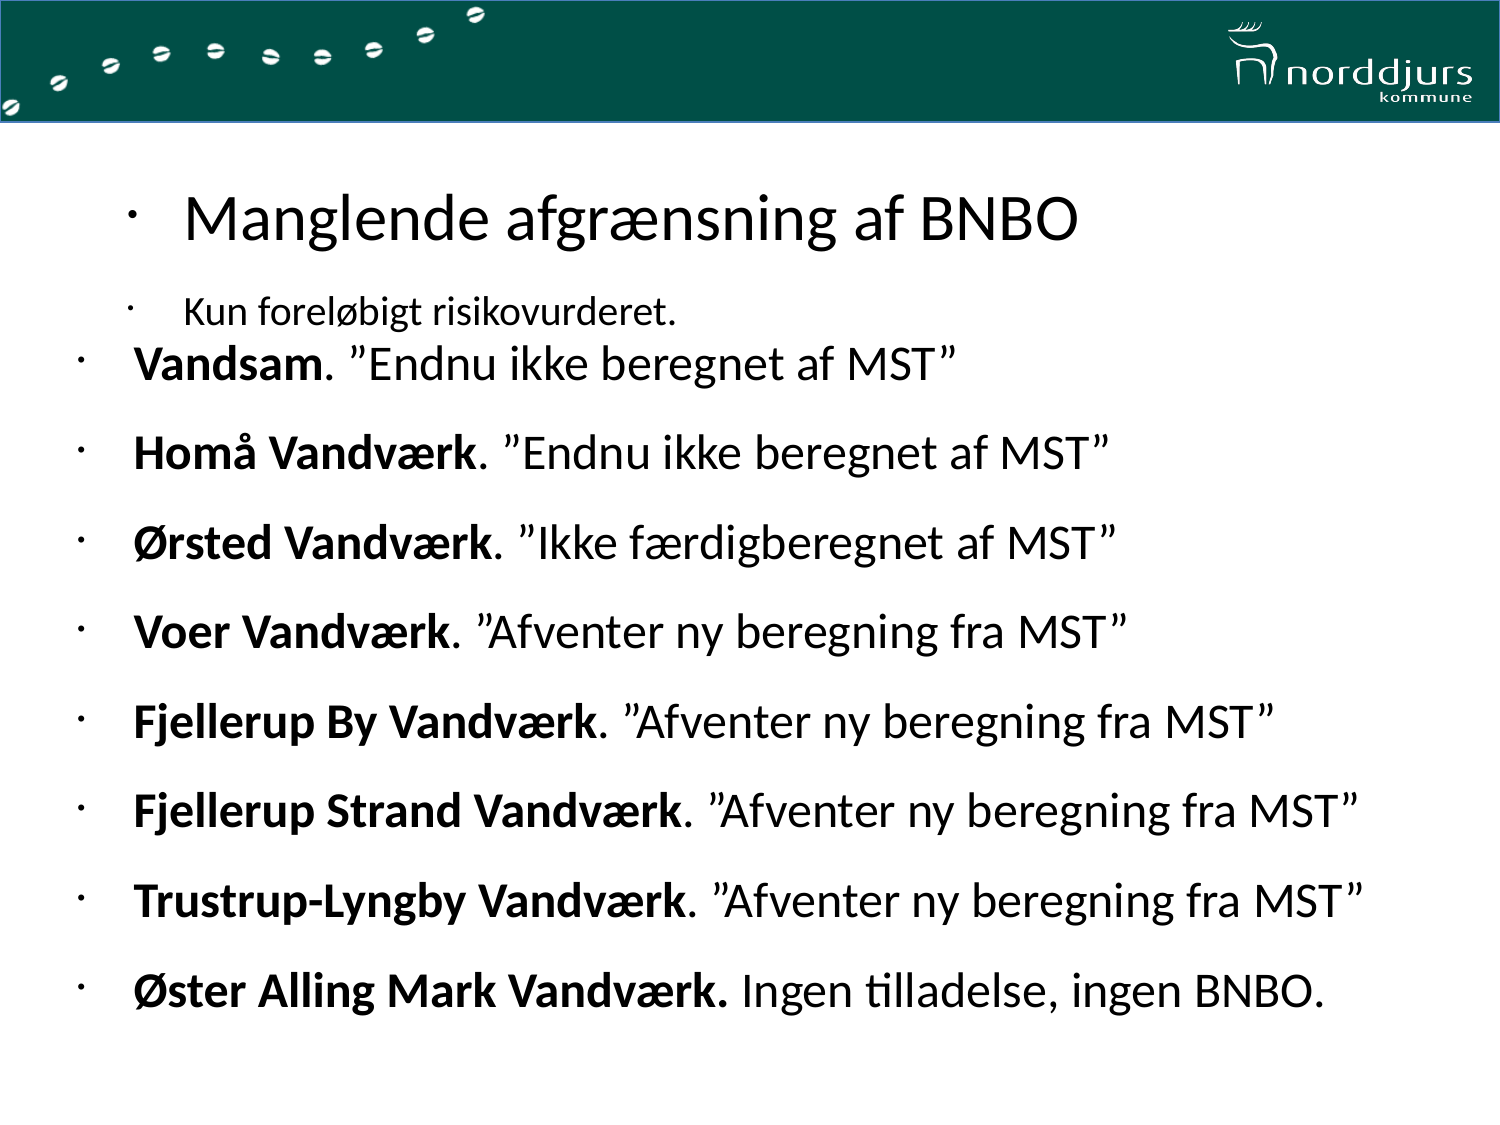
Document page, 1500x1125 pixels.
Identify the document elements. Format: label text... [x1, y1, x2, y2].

list Vandsam. ”Endnu ikke beregnet af MST” Homå Vandværk. ”Endnu ikke beregnet af MST” Ørsted Vandværk. ”Ikke færdigberegnet af MST” Voer Vandværk. ”Afventer ny beregning fra MST” Fjellerup By Vandværk. ”Afventer ny beregning fra MST” Fjellerup Strand Vandværk. ”Afventer ny beregning fra MST” Trustrup-Lyngby Vandværk. ”Afventer ny beregning fra MST” Øster Alling Mark Vandværk. Ingen tilladelse, ingen BNBO. [62, 322, 1450, 1048]
picture [1228, 22, 1472, 102]
picture [296, 0, 528, 111]
list Manglende afgrænsning af BNBO Kun foreløbigt risikovurderet. [112, 166, 1388, 275]
